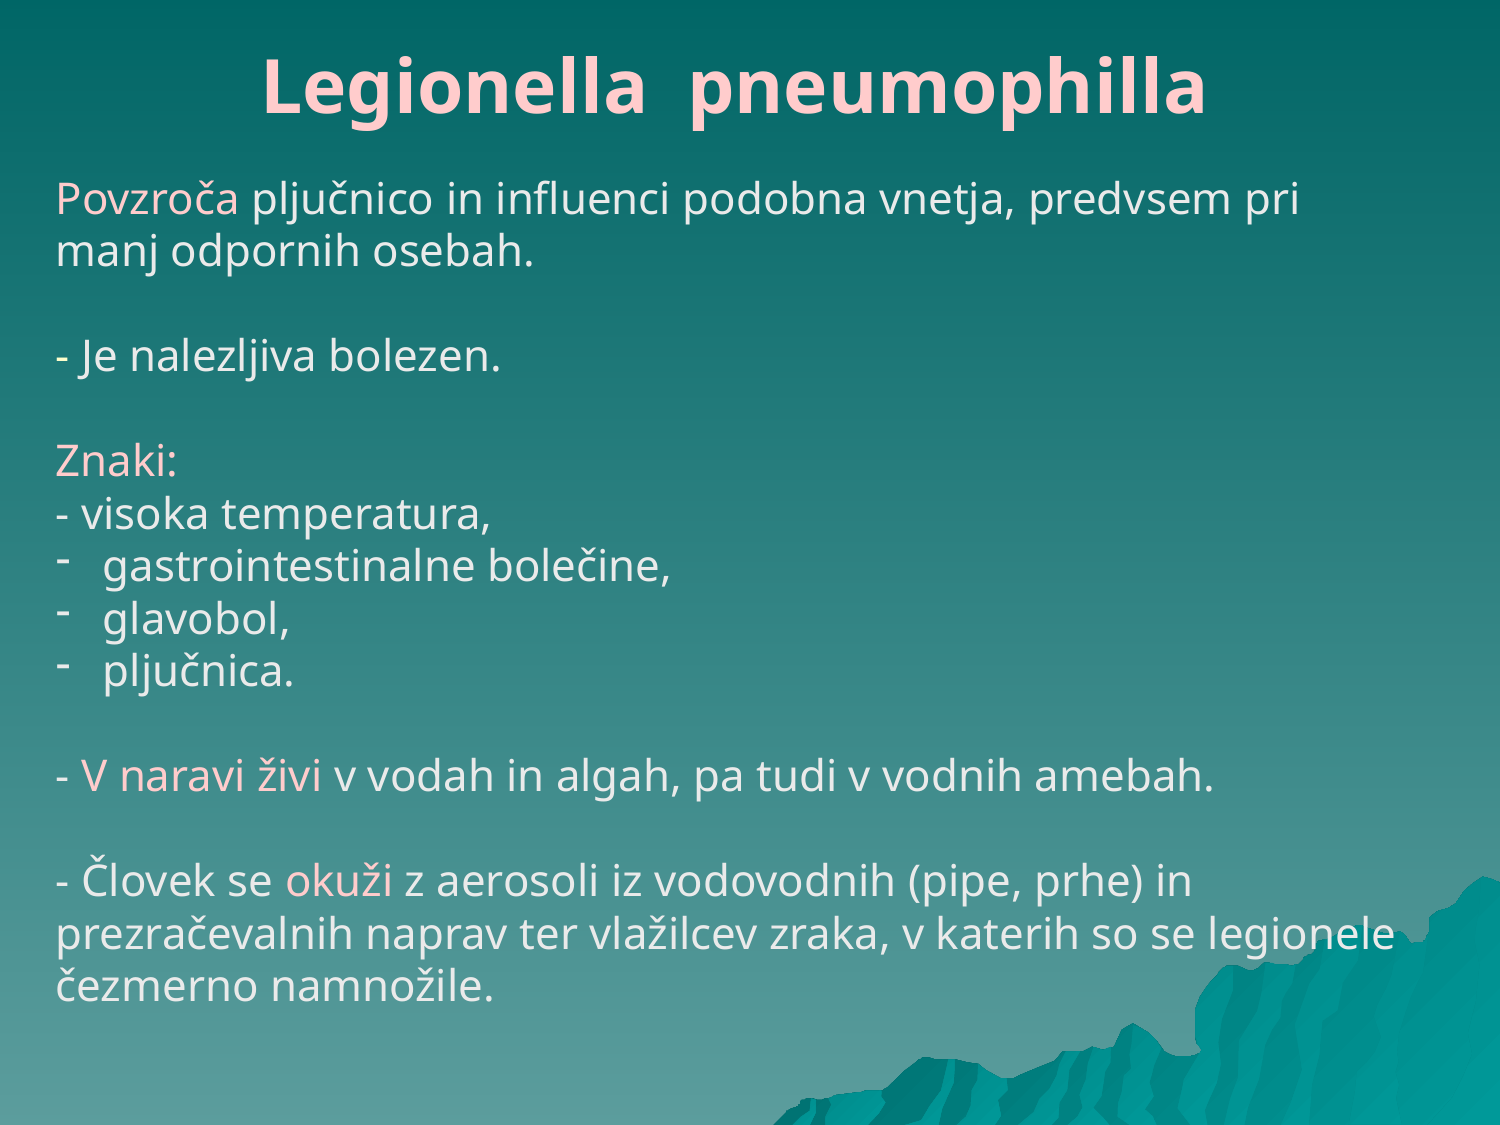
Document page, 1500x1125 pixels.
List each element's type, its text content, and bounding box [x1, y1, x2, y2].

text_box Legionella pneumophilla [206, 30, 1341, 136]
text_box Povzroča pljučnico in influenci podobna vnetja, predvsem pri manj odpornih osebah. - Je nalezljiva bolezen. Znaki: - visoka temperatura, gastrointestinalne bolečine, glavobol, pljučnica. - V naravi živi v vodah in algah, pa tudi v vodnih amebah. - Človek se okuži z aerosoli iz vodovodnih (pipe, prhe) in prezračevalnih naprav ter vlažilcev zraka, v katerih so se legionele čezmerno namnožile. [41, 115, 1418, 1113]
